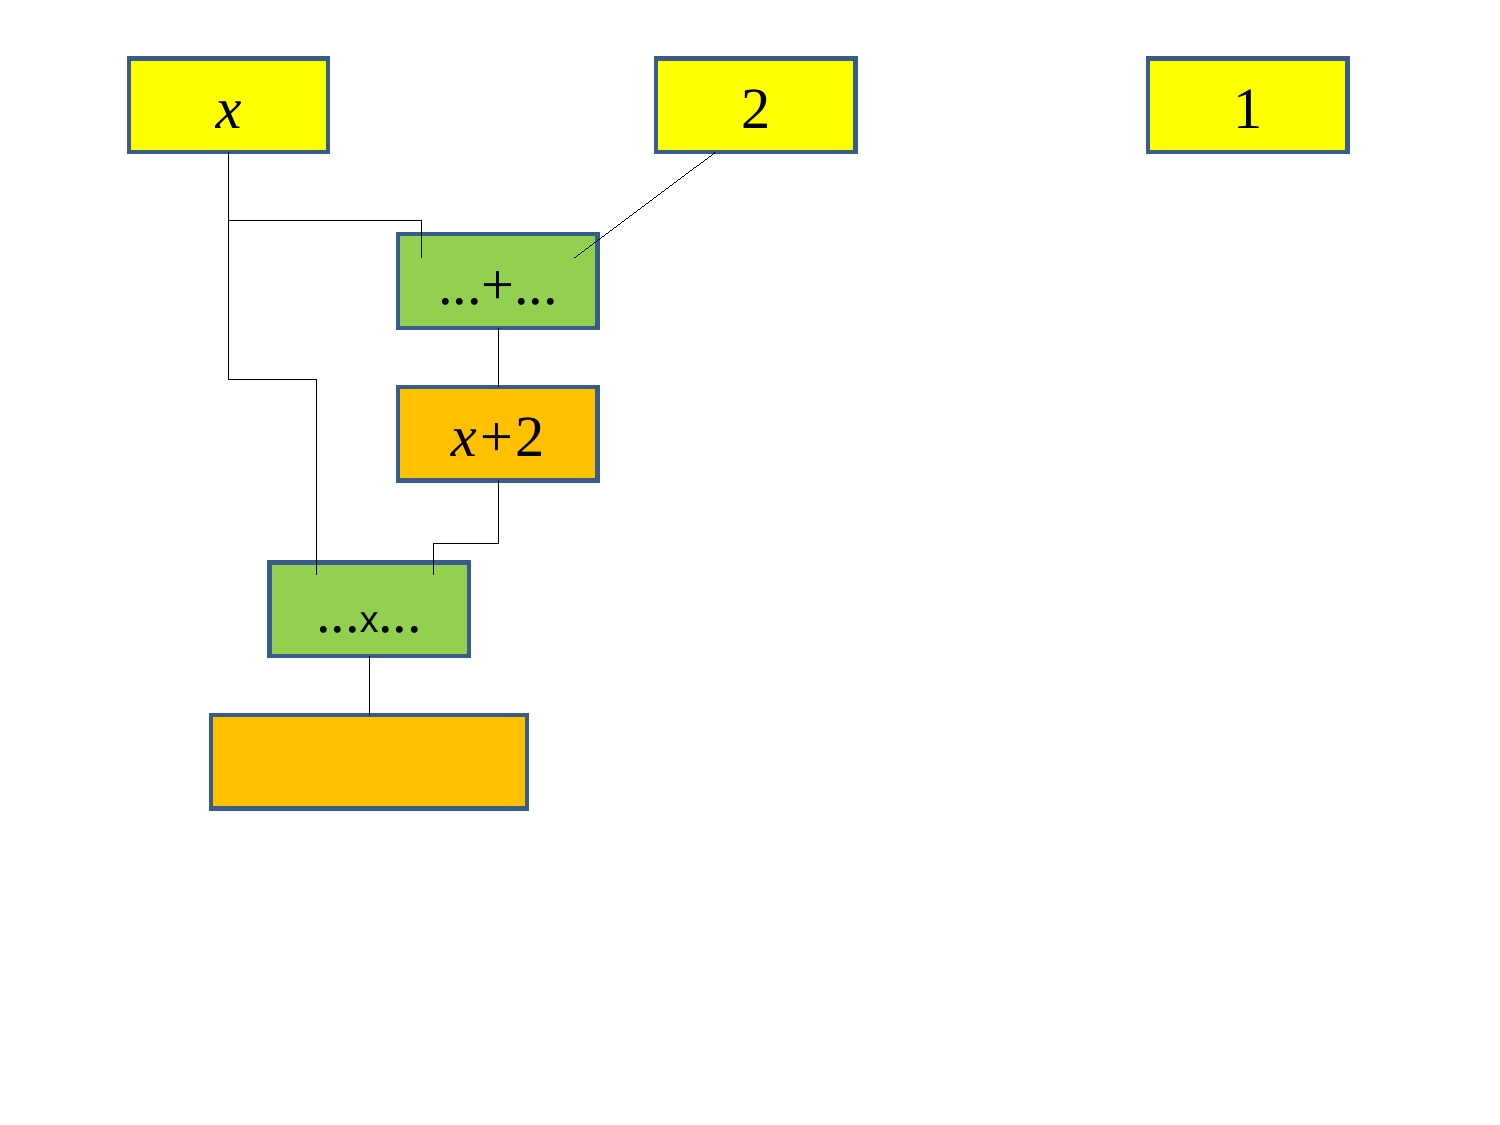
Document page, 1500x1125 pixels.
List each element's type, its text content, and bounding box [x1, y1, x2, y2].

text_box [210, 714, 528, 809]
text_box 1 [1148, 58, 1348, 153]
text_box 2 [656, 58, 856, 153]
text_box ...x... [269, 562, 469, 657]
text_box x [128, 58, 329, 153]
text_box ...+... [398, 234, 598, 329]
text_box x+2 [398, 386, 598, 481]
